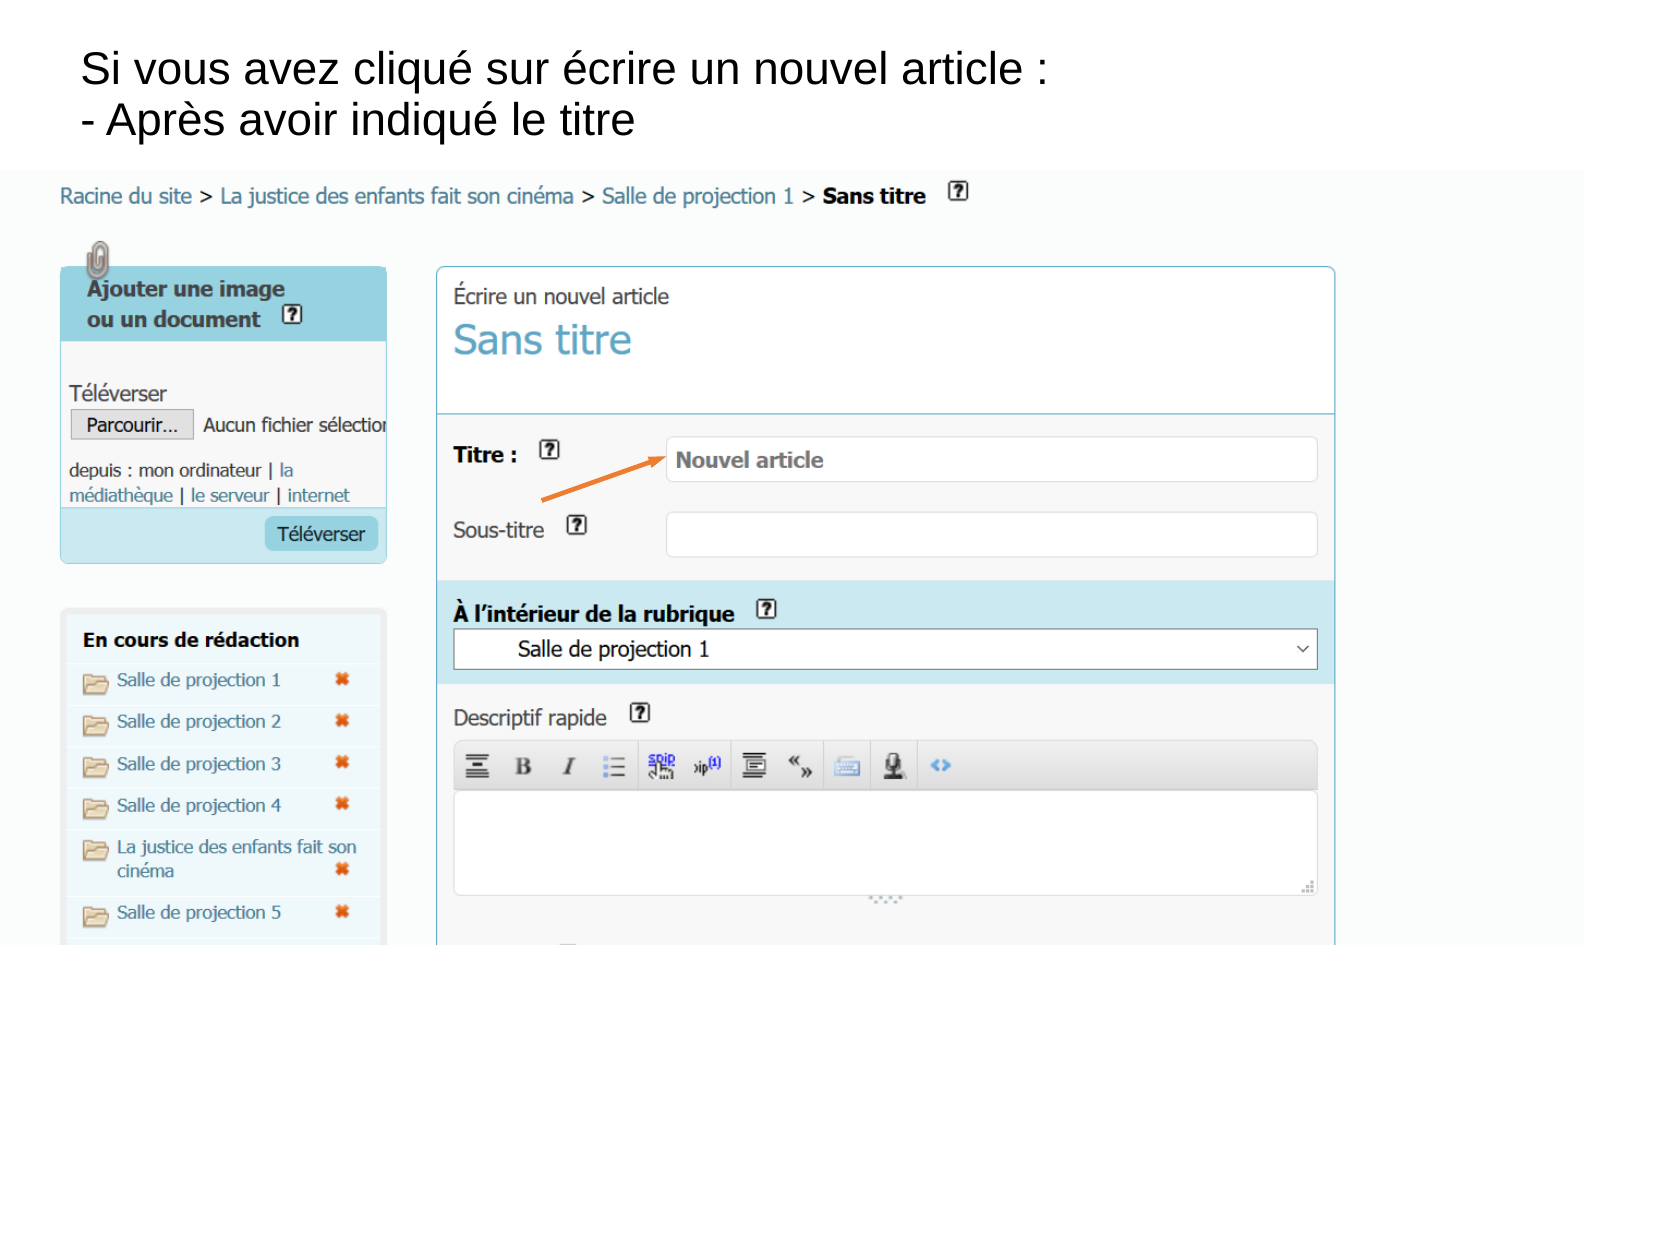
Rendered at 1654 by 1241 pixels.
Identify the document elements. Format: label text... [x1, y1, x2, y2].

picture [0, 170, 1584, 945]
text_box Si vous avez cliqué sur écrire un nouvel article : - Après avoir indiqué le titre [65, 35, 1418, 153]
